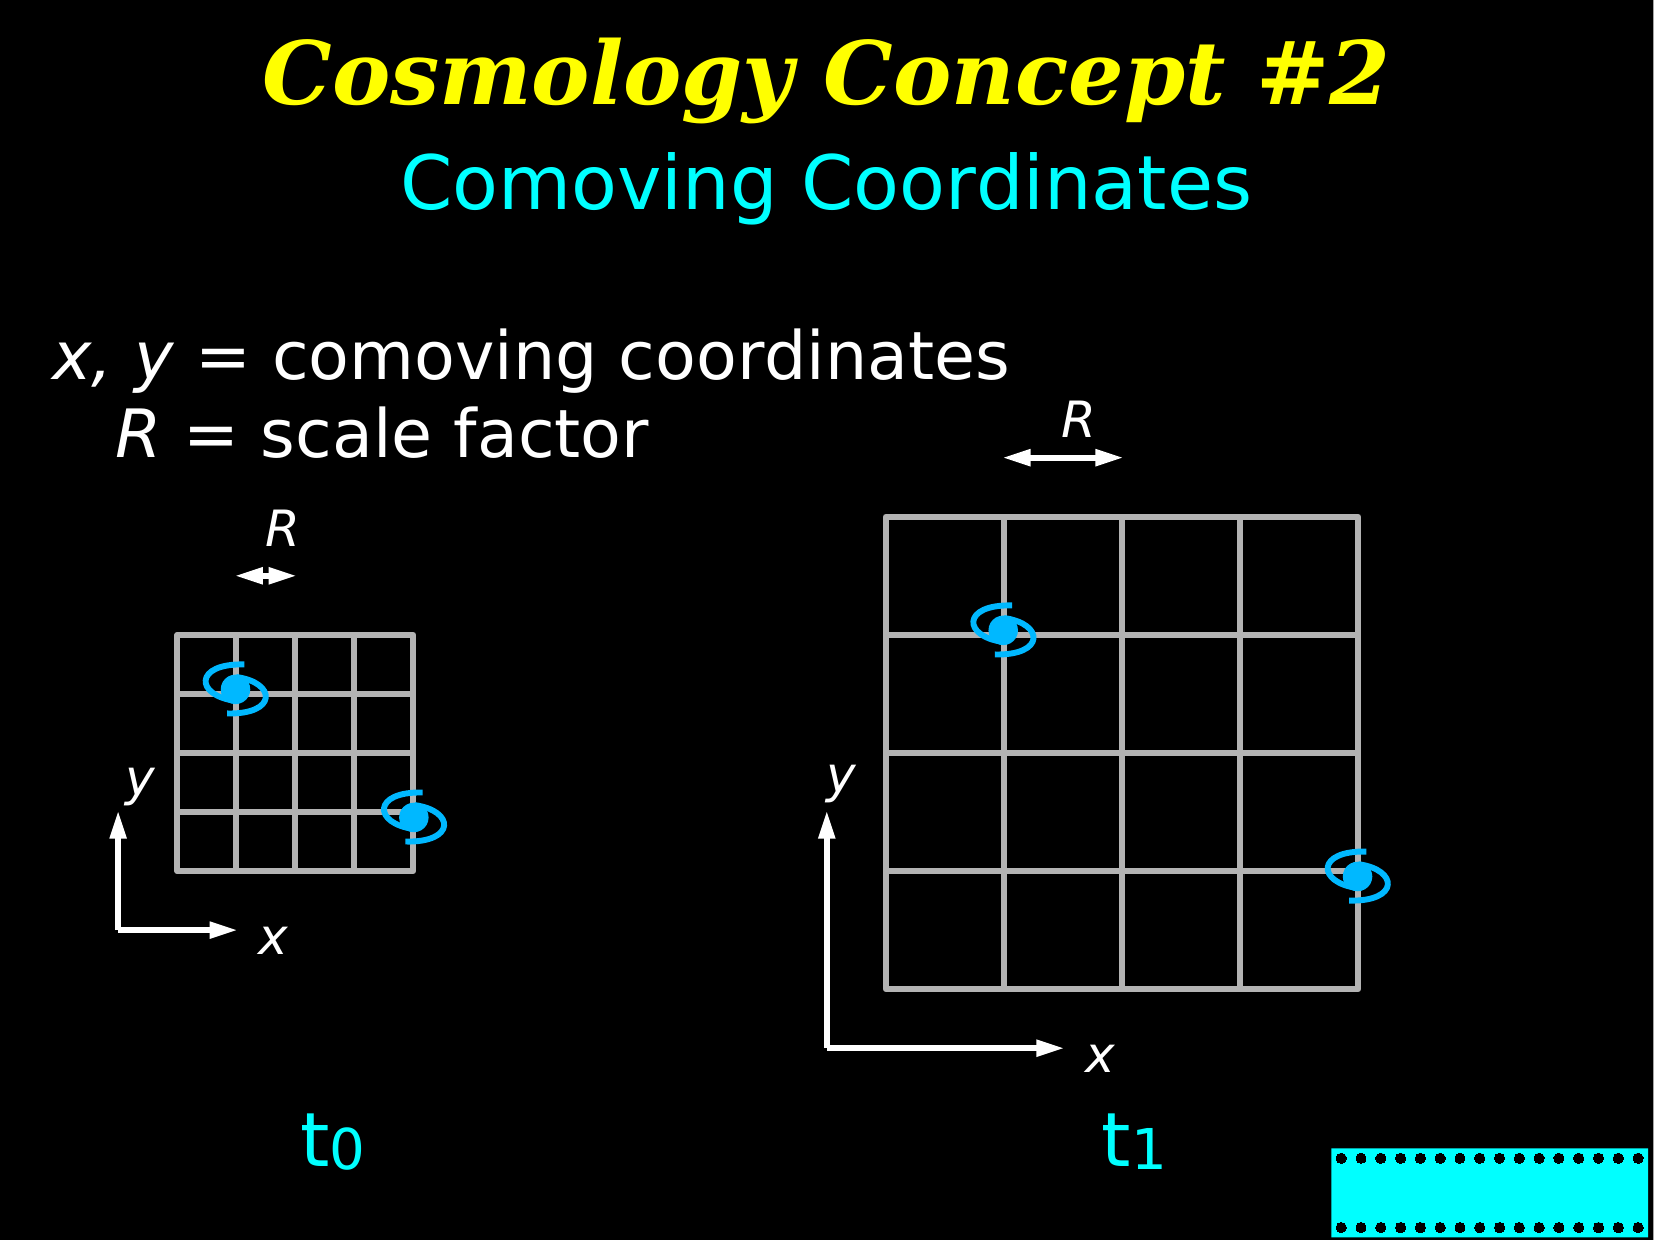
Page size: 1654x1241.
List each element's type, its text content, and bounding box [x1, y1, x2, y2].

text_box t0 [285, 1089, 381, 1206]
text_box Cosmology Concept #2 [247, 14, 1407, 135]
text_box x [243, 900, 303, 974]
text_box Comoving Coordinates [385, 135, 1268, 235]
text_box [1331, 1148, 1649, 1238]
text_box x, y = comoving coordinates R = scale factor [37, 310, 1027, 491]
text_box x [1070, 1018, 1130, 1092]
text_box [399, 802, 429, 833]
text_box y [110, 741, 170, 815]
text_box y [812, 738, 872, 812]
text_box [1342, 861, 1373, 892]
text_box [988, 615, 1018, 646]
text_box t1 [1087, 1089, 1182, 1206]
text_box R [250, 492, 316, 566]
text_box [220, 674, 251, 705]
text_box R [1047, 383, 1112, 460]
